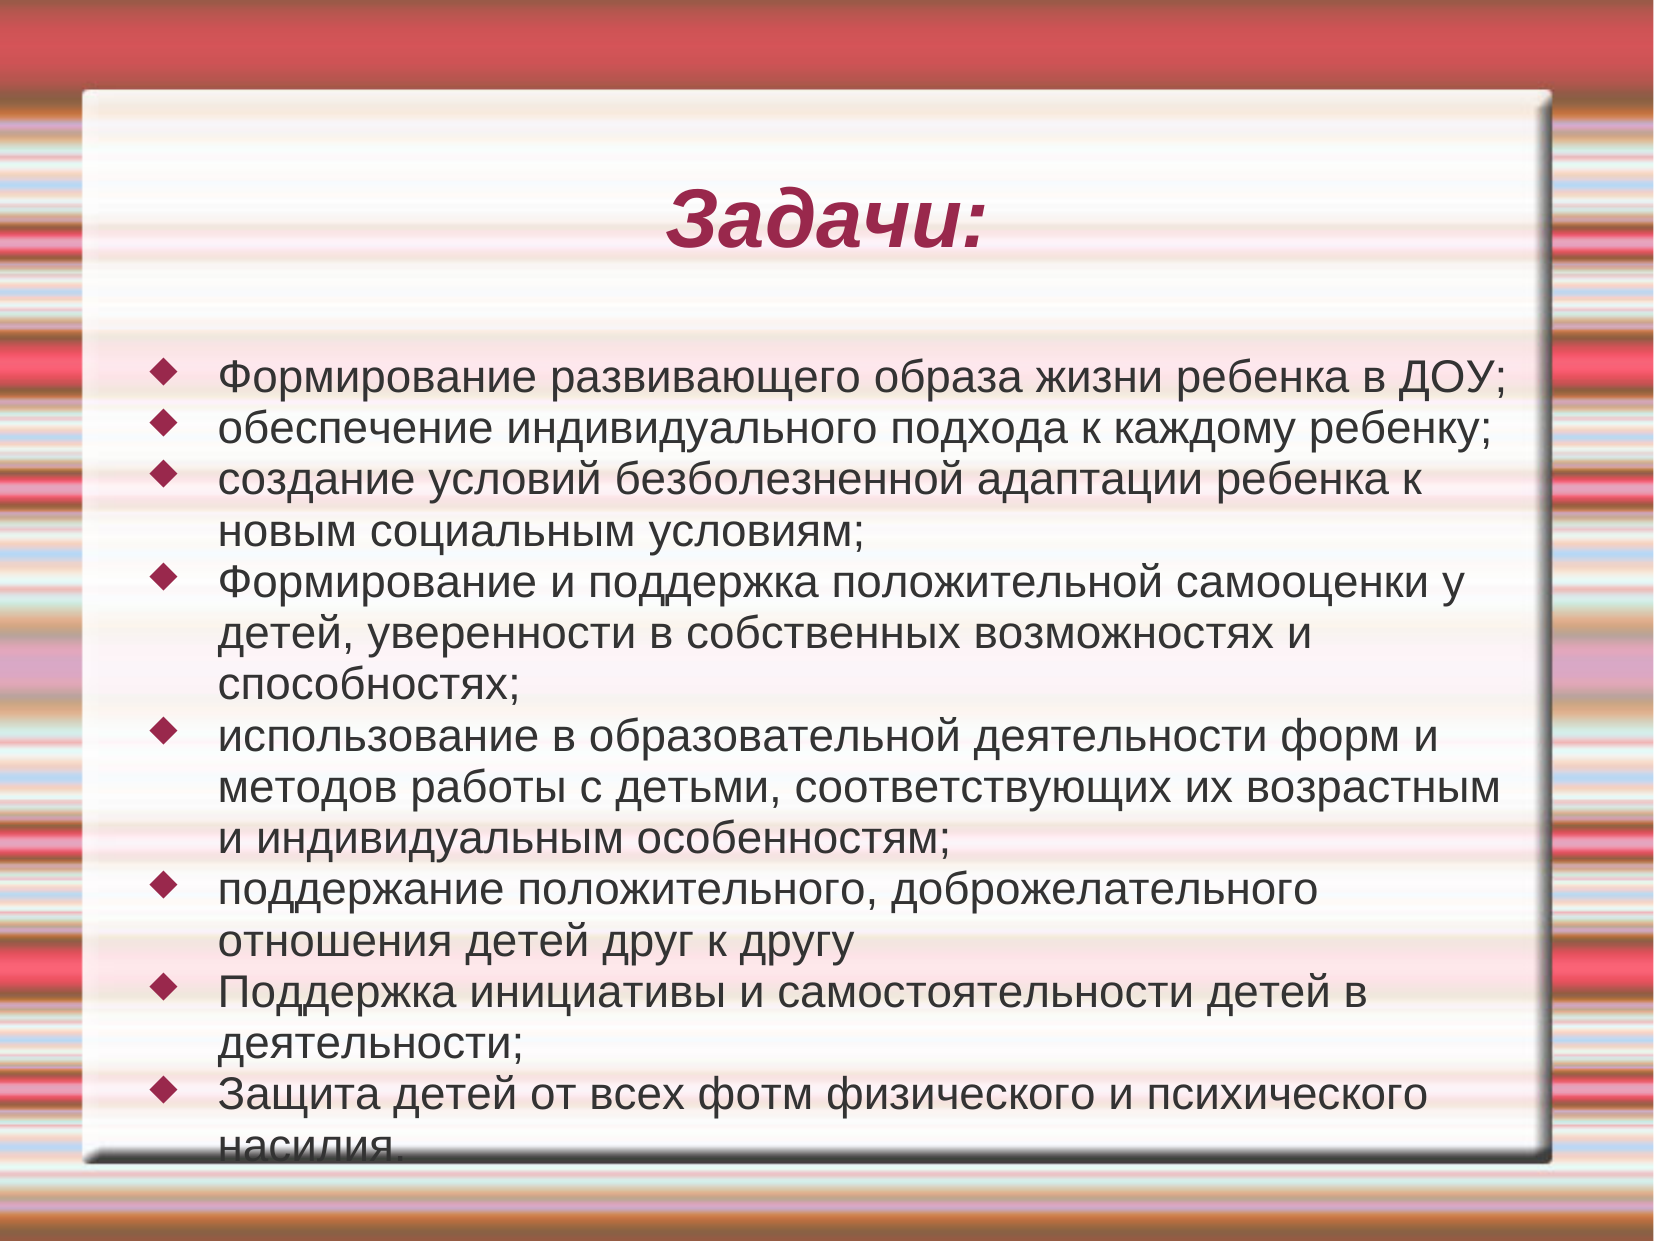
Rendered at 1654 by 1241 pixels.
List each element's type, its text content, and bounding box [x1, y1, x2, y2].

title Задачи: [121, 114, 1534, 322]
picture [0, 0, 1654, 1241]
list Формирование развивающего образа жизни ребенка в ДОУ; обеспечение индивидуального подхода к каждому ребенку; создание условий безболезненной адаптации ребенка к новым социальным условиям; Формирование и поддержка положительной самооценки у детей, уверенности в собственных возможностях и способностях; использование в образовательной деятельности форм и методов работы с детьми, соответствующих их возрастным и индивидуальным особенностям; поддержание положительного, доброжелательного отношения детей друг к другу Поддержка инициативы и самостоятельности детей в деятельности; Защита детей от всех фотм физического и психического насилия. [134, 350, 1516, 1168]
